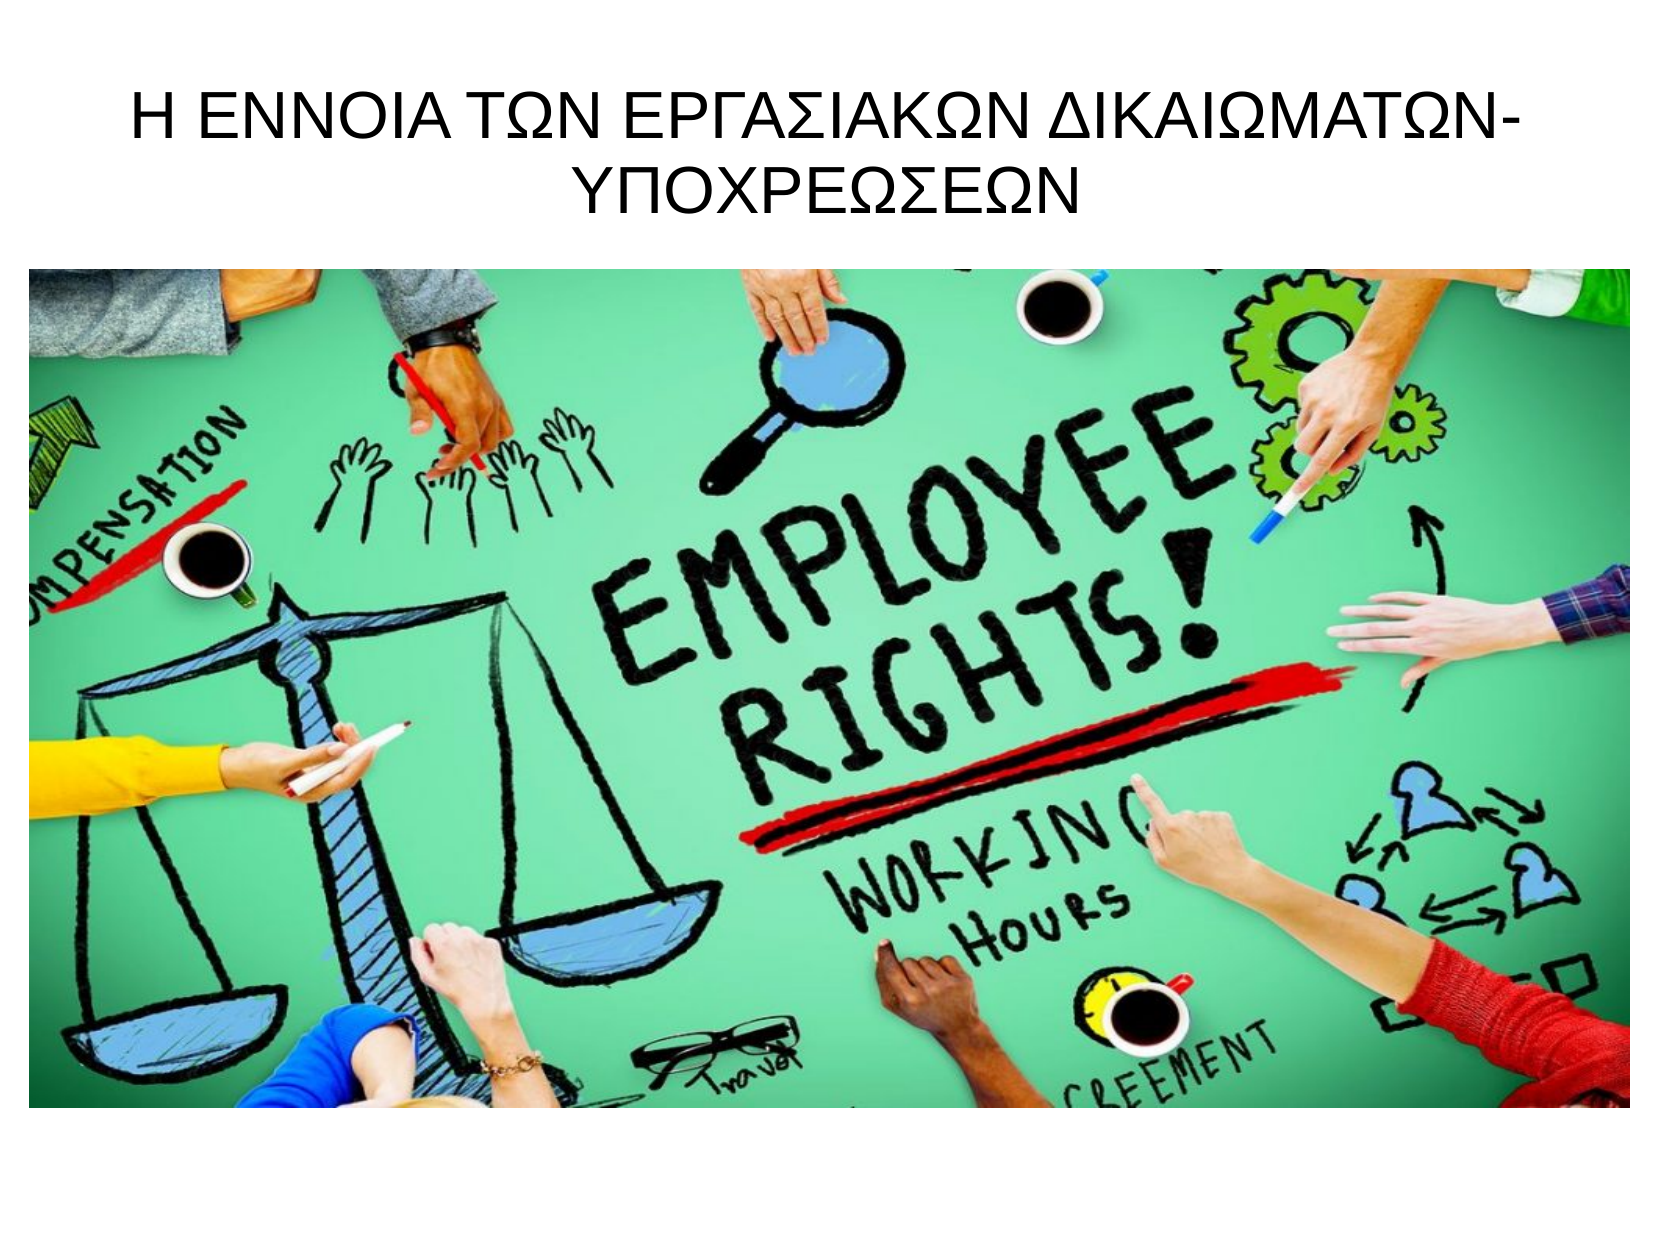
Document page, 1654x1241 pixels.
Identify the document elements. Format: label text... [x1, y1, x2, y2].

picture [29, 269, 1630, 1108]
title Η ΕΝΝΟΙΑ ΤΩΝ ΕΡΓΑΣΙΑΚΩΝ ΔΙΚΑΙΩΜΑΤΩΝ-ΥΠΟΧΡΕΩΣΕΩΝ [82, 49, 1571, 257]
